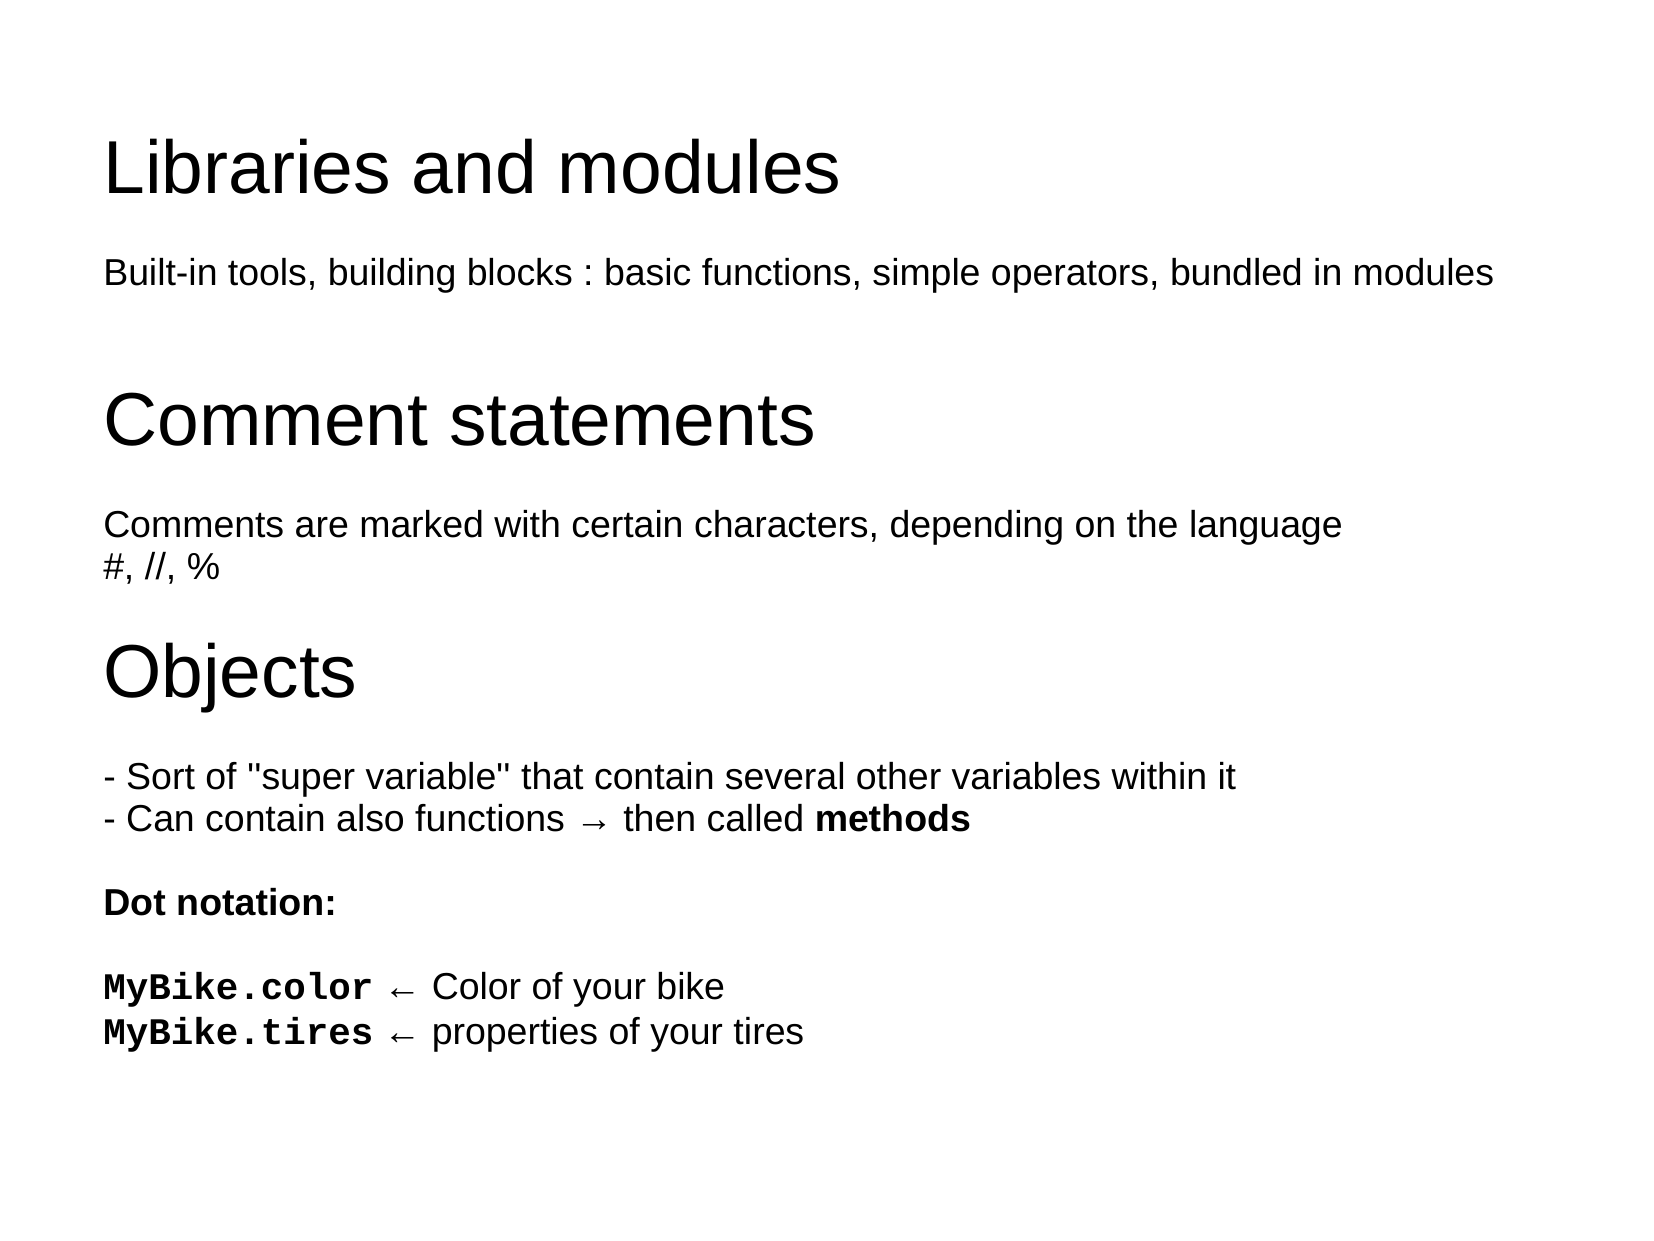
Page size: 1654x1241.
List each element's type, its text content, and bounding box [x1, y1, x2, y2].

text_box Libraries and modules Built-in tools, building blocks : basic functions, simple operators, bundled in modules Comment statements Comments are marked with certain characters, depending on the language #, //, % Objects - Sort of ''super variable'' that contain several other variables within it - Can contain also functions → then called methods Dot notation: MyBike.color ← Color of your bike MyBike.tires ← properties of your tires [88, 118, 1595, 1125]
